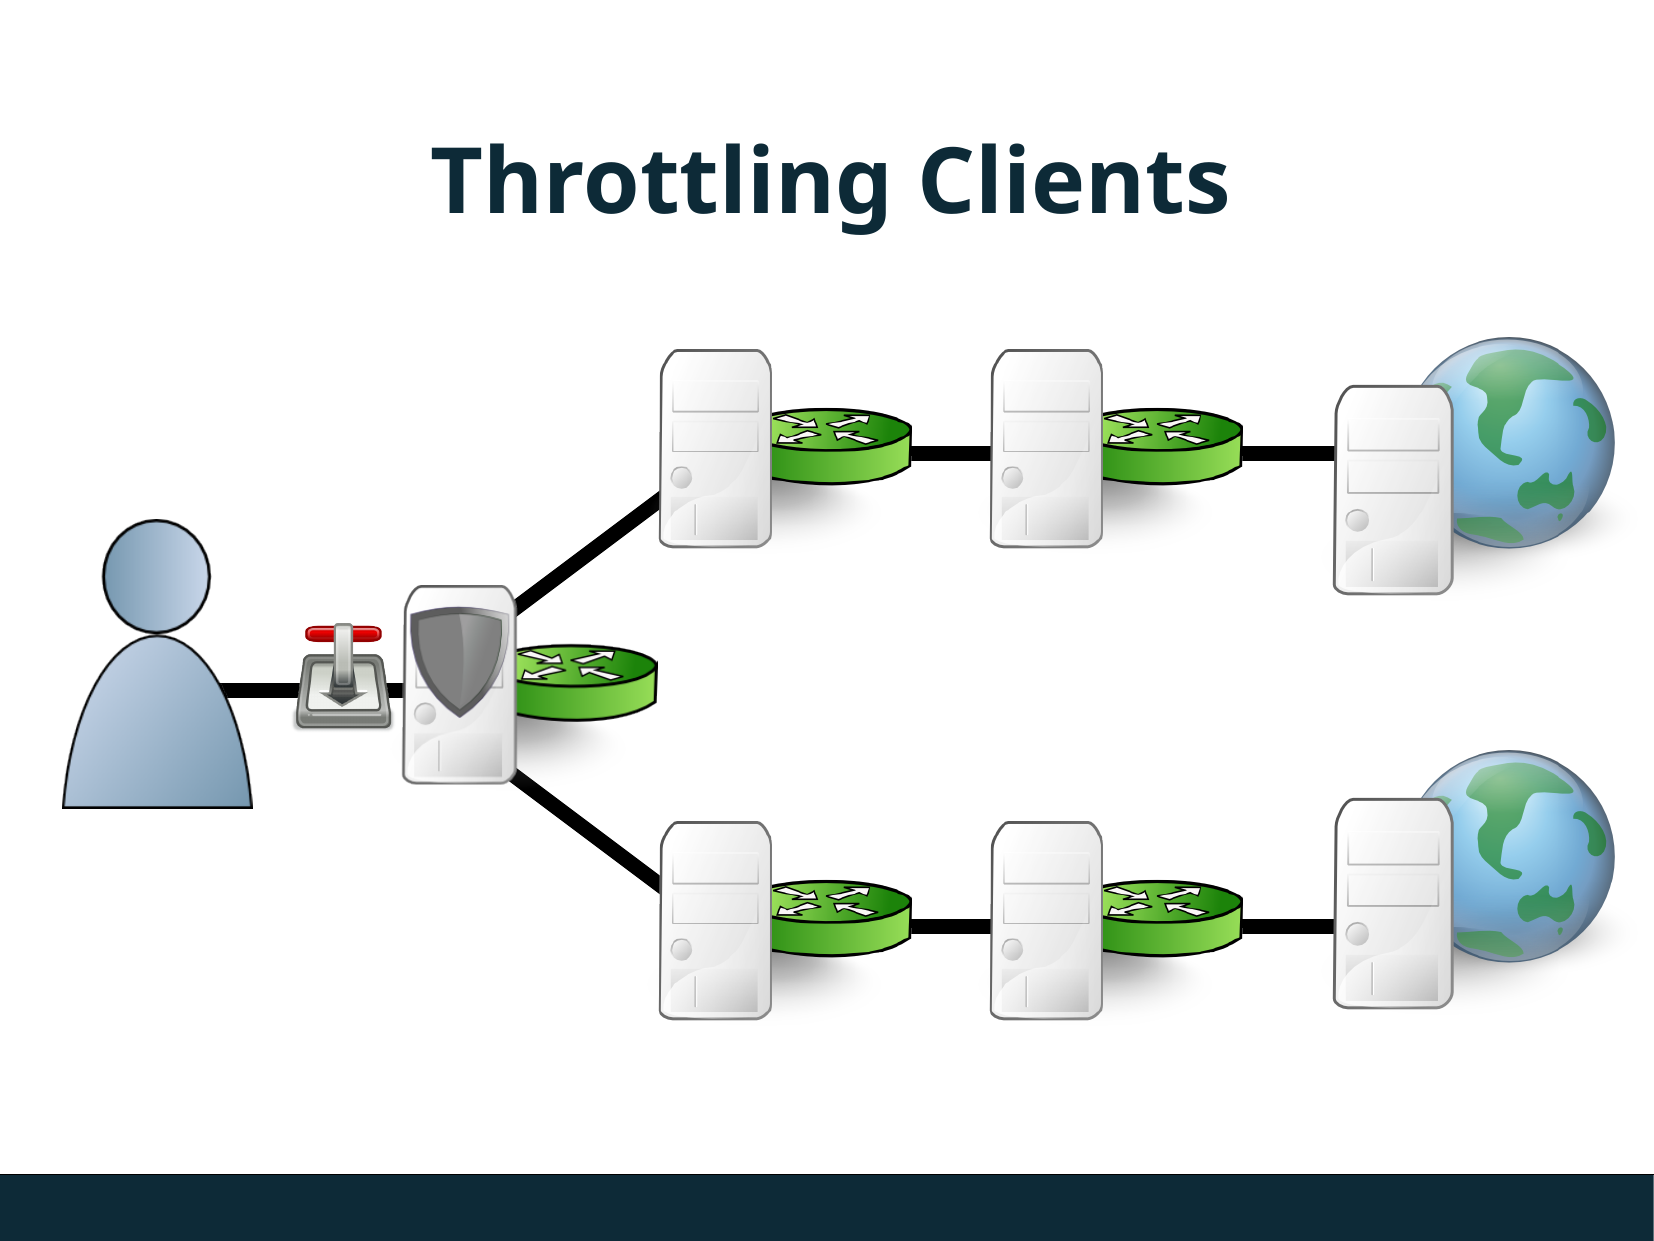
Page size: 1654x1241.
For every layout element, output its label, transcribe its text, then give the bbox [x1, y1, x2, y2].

title Throttling Clients [86, 74, 1575, 282]
picture [290, 585, 658, 791]
picture [62, 519, 253, 809]
picture [977, 821, 1243, 1026]
picture [646, 349, 912, 554]
picture [977, 349, 1243, 554]
picture [1320, 337, 1638, 601]
picture [1320, 750, 1638, 1015]
picture [646, 821, 912, 1026]
